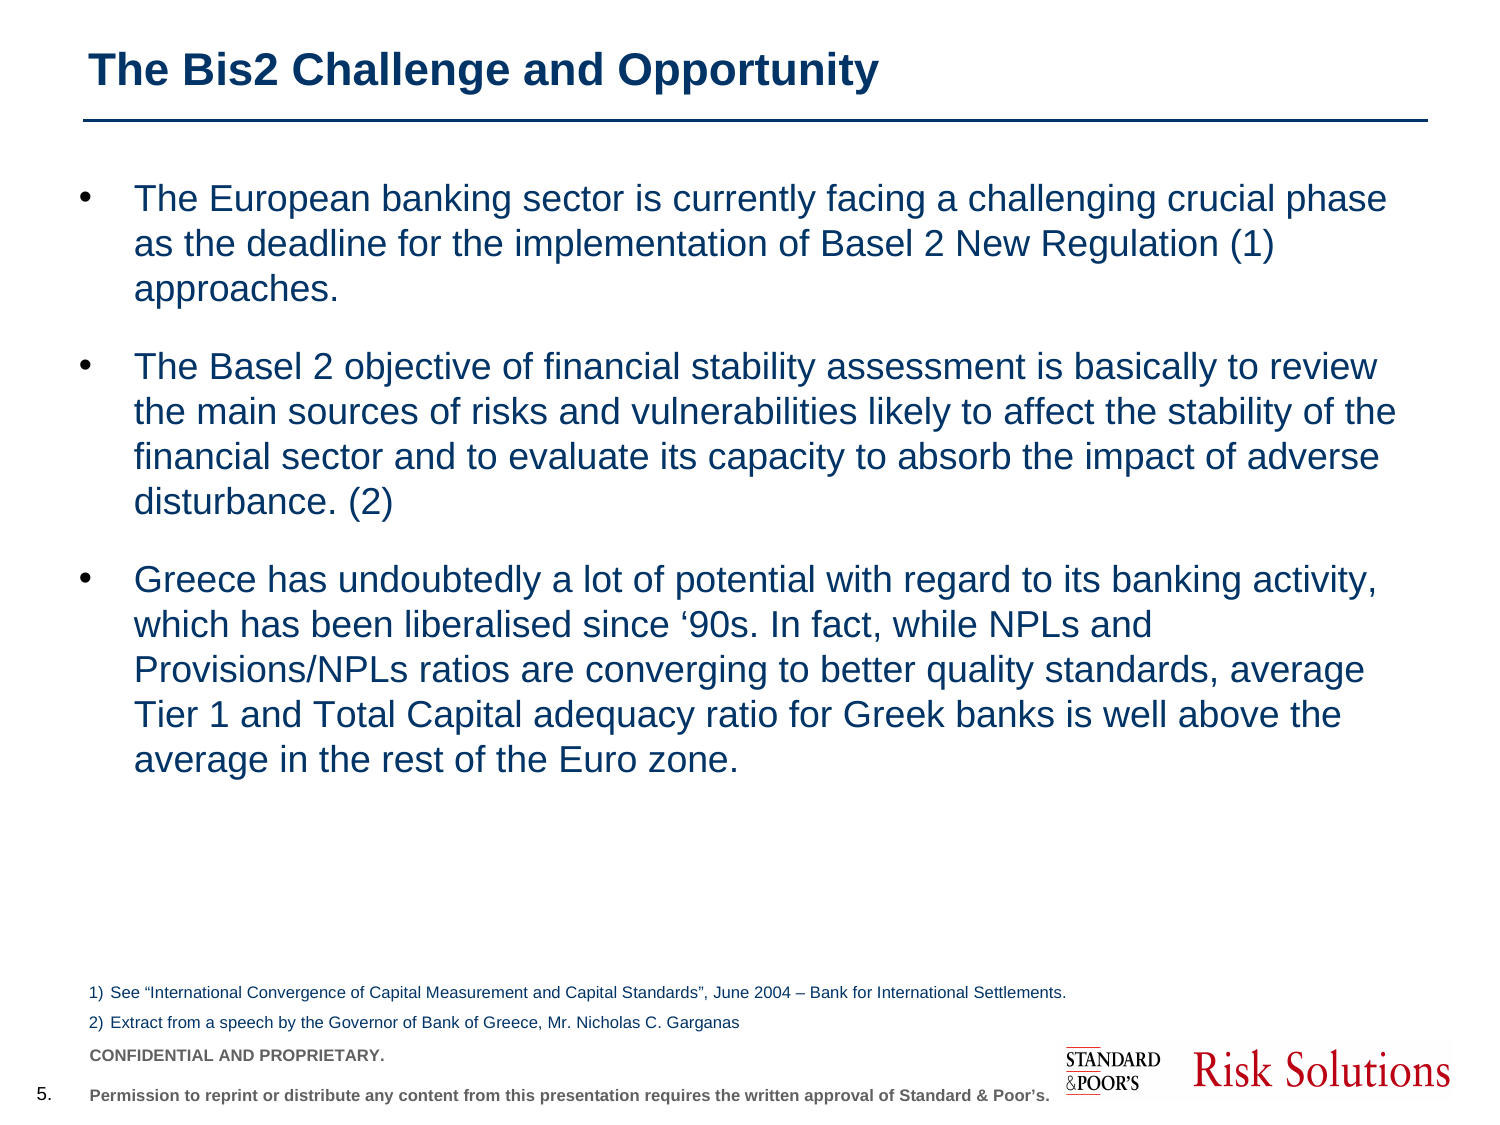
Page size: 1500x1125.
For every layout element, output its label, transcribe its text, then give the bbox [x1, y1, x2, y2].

text_box See “International Convergence of Capital Measurement and Capital Standards”, June 2004 – Bank for International Settlements. Extract from a speech by the Governor of Bank of Greece, Mr. Nicholas C. Garganas [74, 974, 1262, 1040]
picture [1058, 1039, 1453, 1101]
text_box The European banking sector is currently facing a challenging crucial phase as the deadline for the implementation of Basel 2 New Regulation (1) approaches. The Basel 2 objective of financial stability assessment is basically to review the main sources of risks and vulnerabilities likely to affect the stability of the financial sector and to evaluate its capacity to absorb the impact of adverse disturbance. (2) Greece has undoubtedly a lot of potential with regard to its banking activity, which has been liberalised since ‘90s. In fact, while NPLs and Provisions/NPLs ratios are converging to better quality standards, average Tier 1 and Total Capital adequacy ratio for Greek banks is well above the average in the rest of the Euro zone. [7, 166, 1444, 656]
text_box The Bis2 Challenge and Opportunity [73, 27, 1429, 103]
